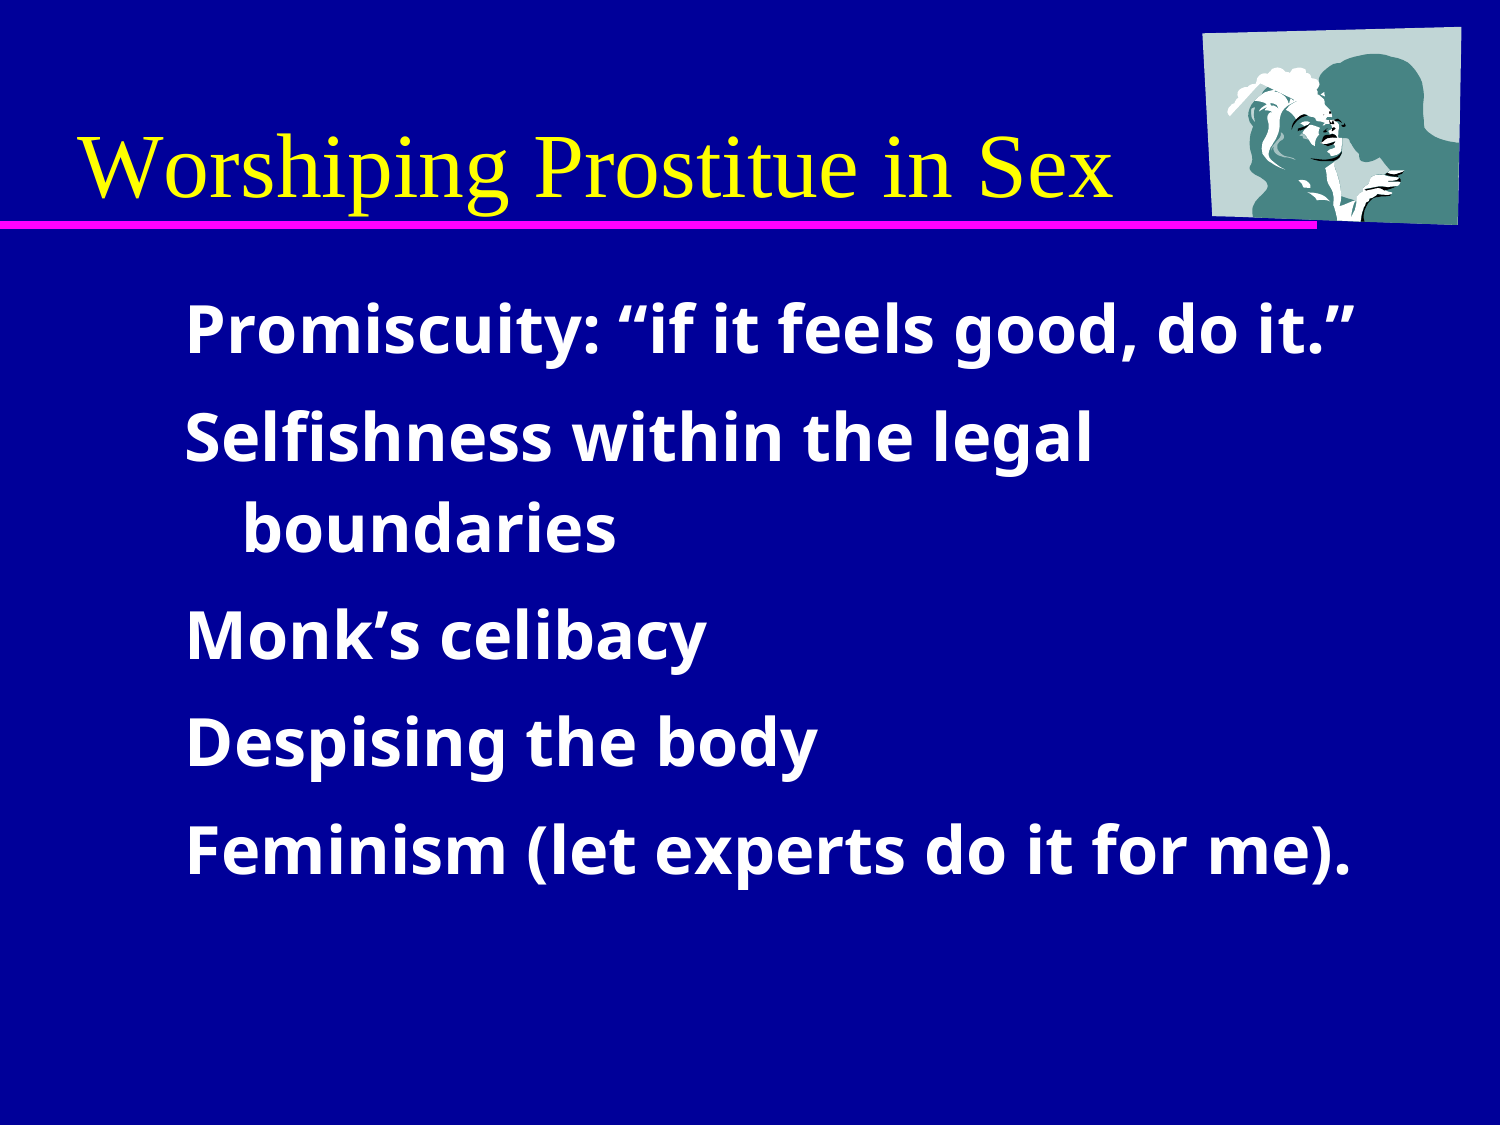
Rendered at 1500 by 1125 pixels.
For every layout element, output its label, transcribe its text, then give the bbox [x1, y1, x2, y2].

title Worshiping Prostitue in Sex [62, 43, 1338, 225]
text_box [1202, 26, 1462, 225]
list Promiscuity: “if it feels good, do it.” Selfishness within the legal boundaries Monk’s celibacy Despising the body Feminism (let experts do it for me). [169, 275, 1438, 951]
